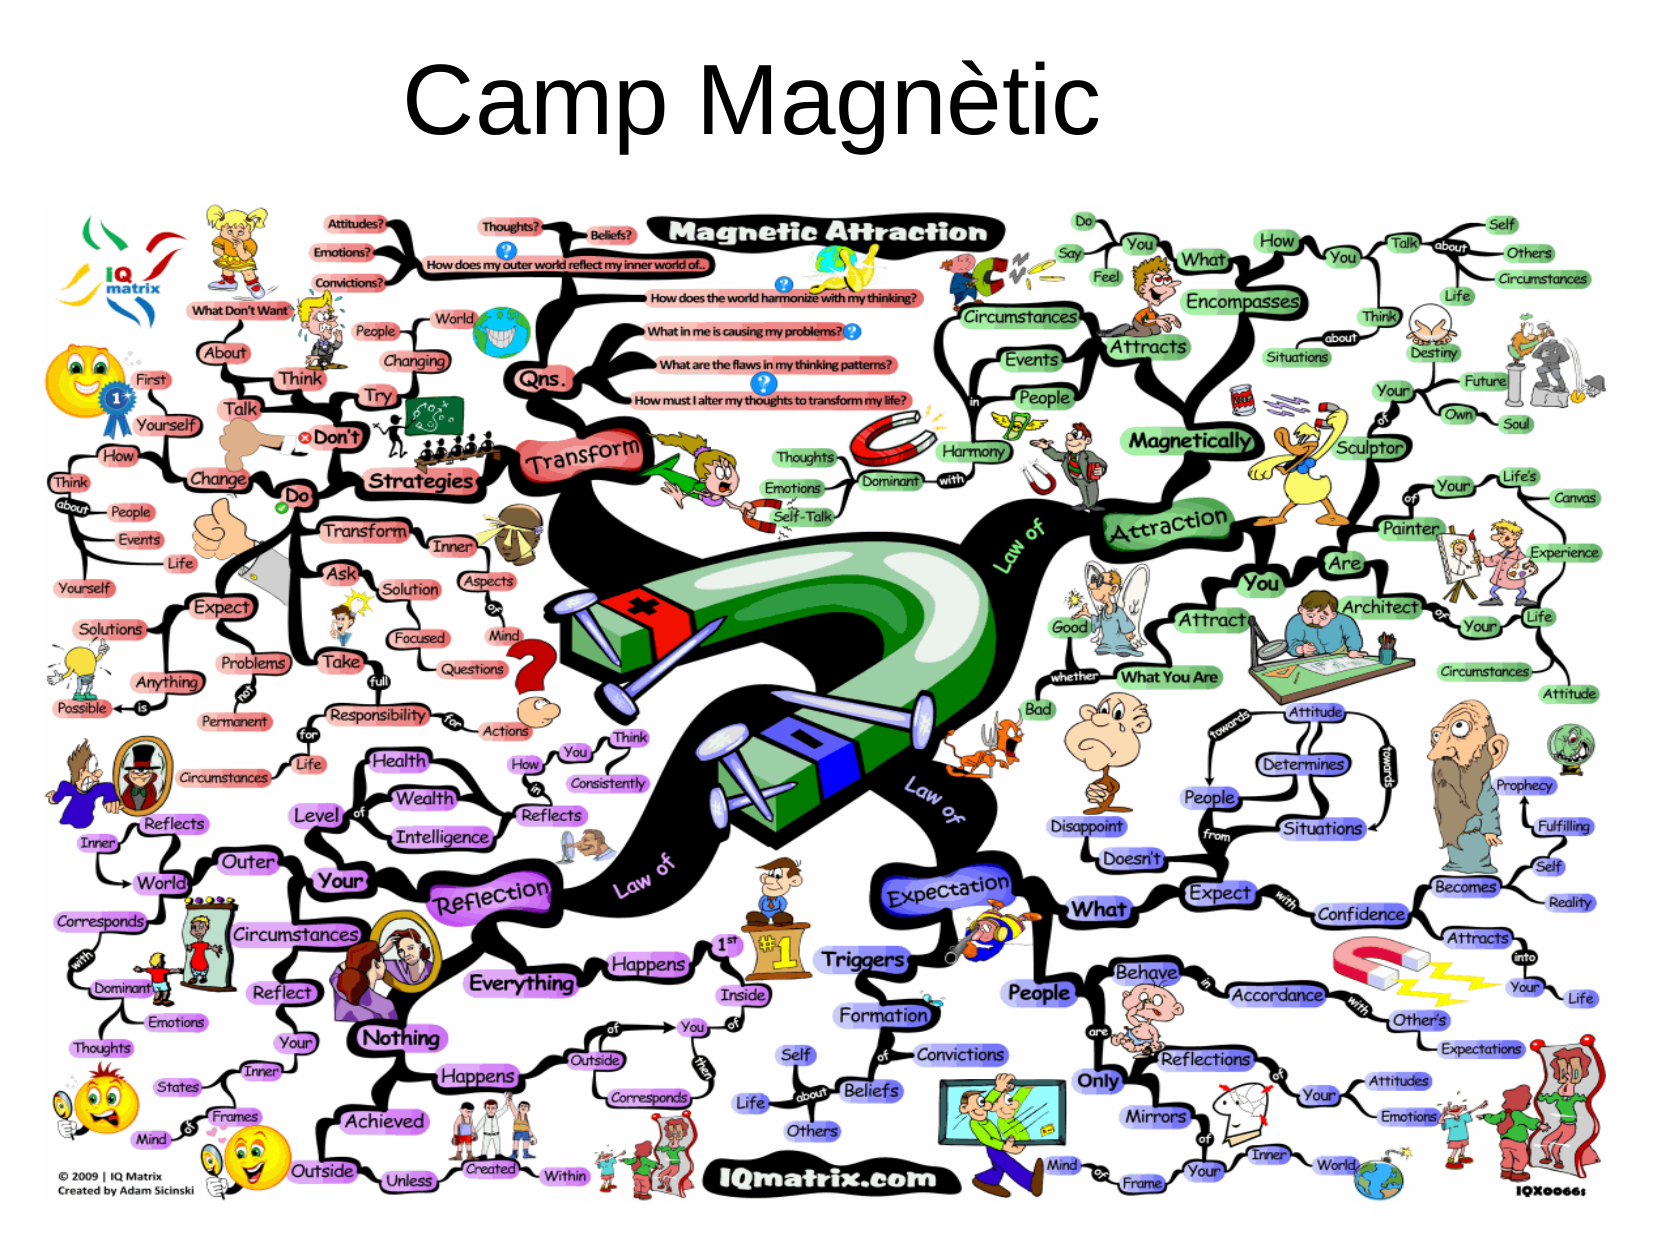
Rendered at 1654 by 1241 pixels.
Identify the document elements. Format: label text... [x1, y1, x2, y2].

picture [42, 203, 1610, 1203]
text_box Camp Magnètic [388, 36, 1166, 164]
